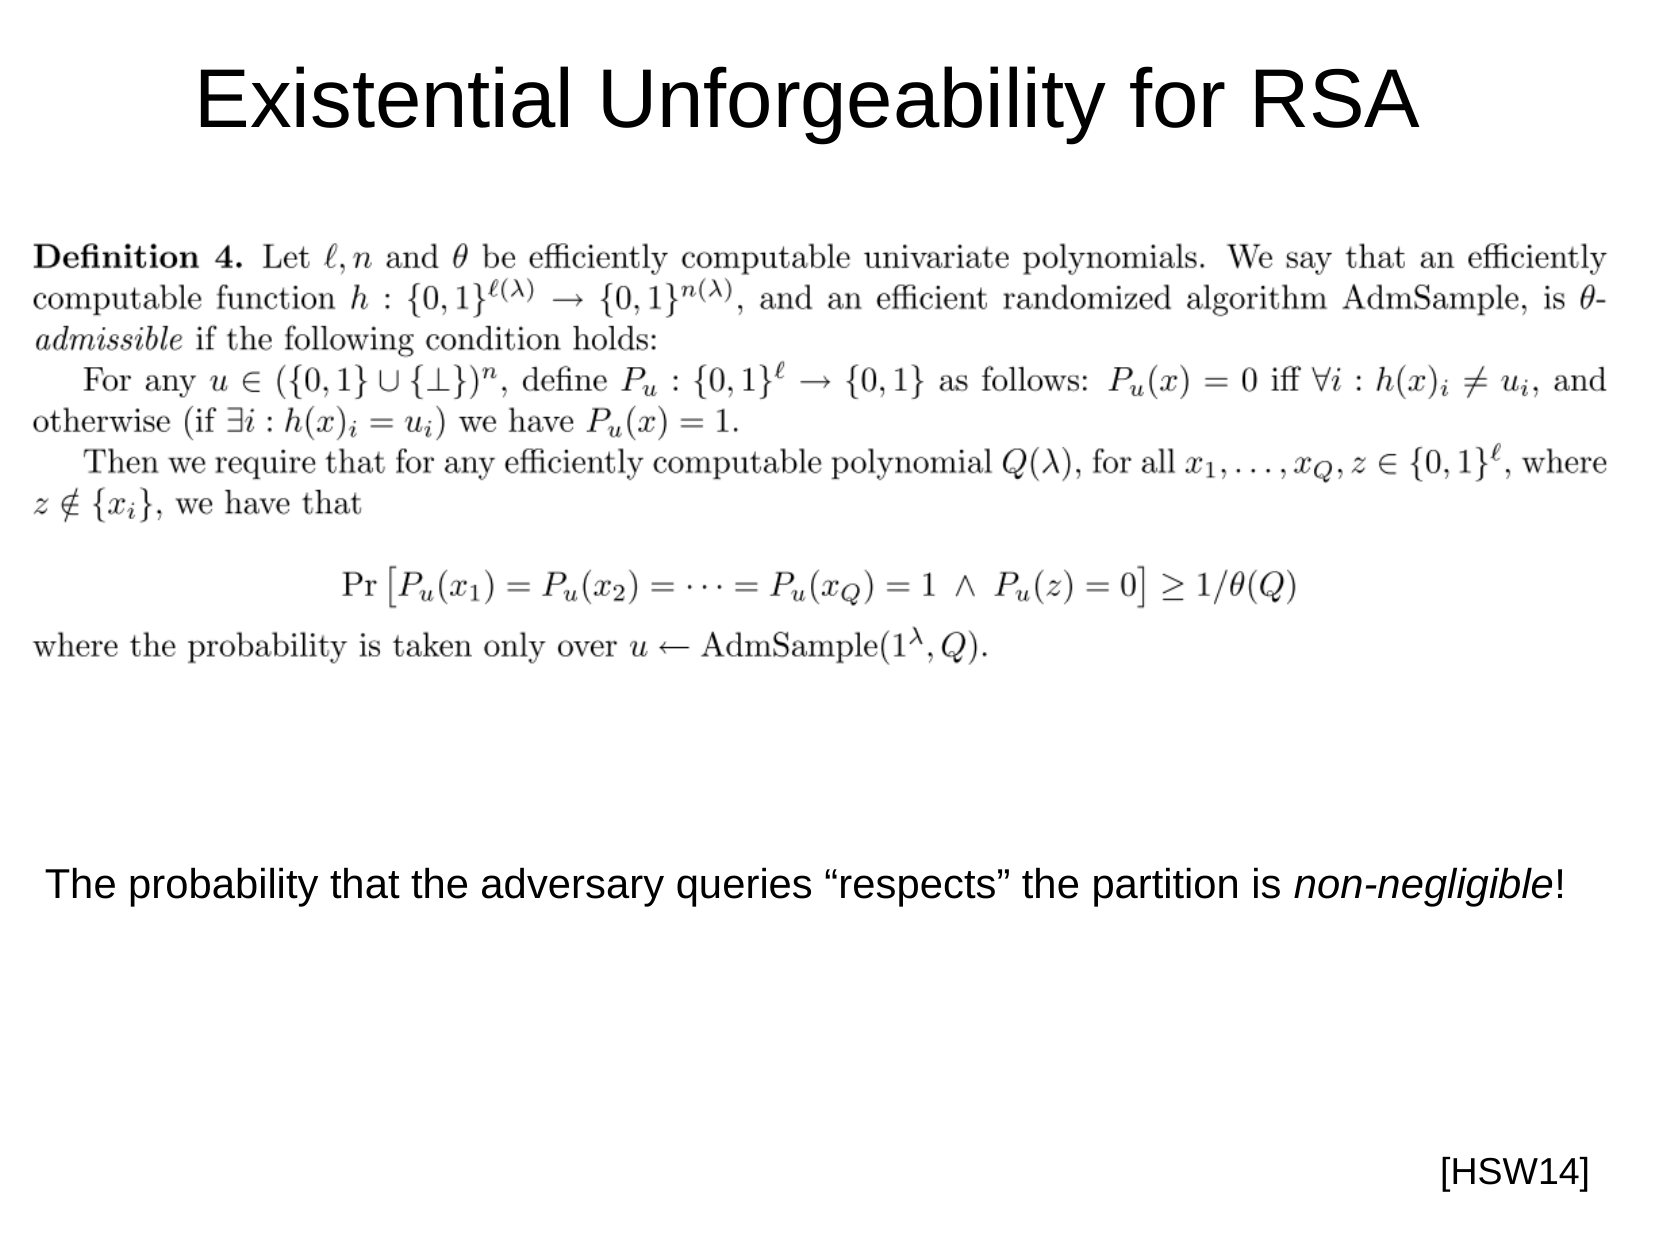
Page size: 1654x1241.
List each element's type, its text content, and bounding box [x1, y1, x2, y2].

text_box Existential Unforgeability for RSA [180, 45, 1441, 154]
text_box The probability that the adversary queries “respects” the partition is non-negligible! [30, 853, 1581, 916]
picture [19, 231, 1647, 676]
text_box [HSW14] [1425, 1143, 1606, 1201]
